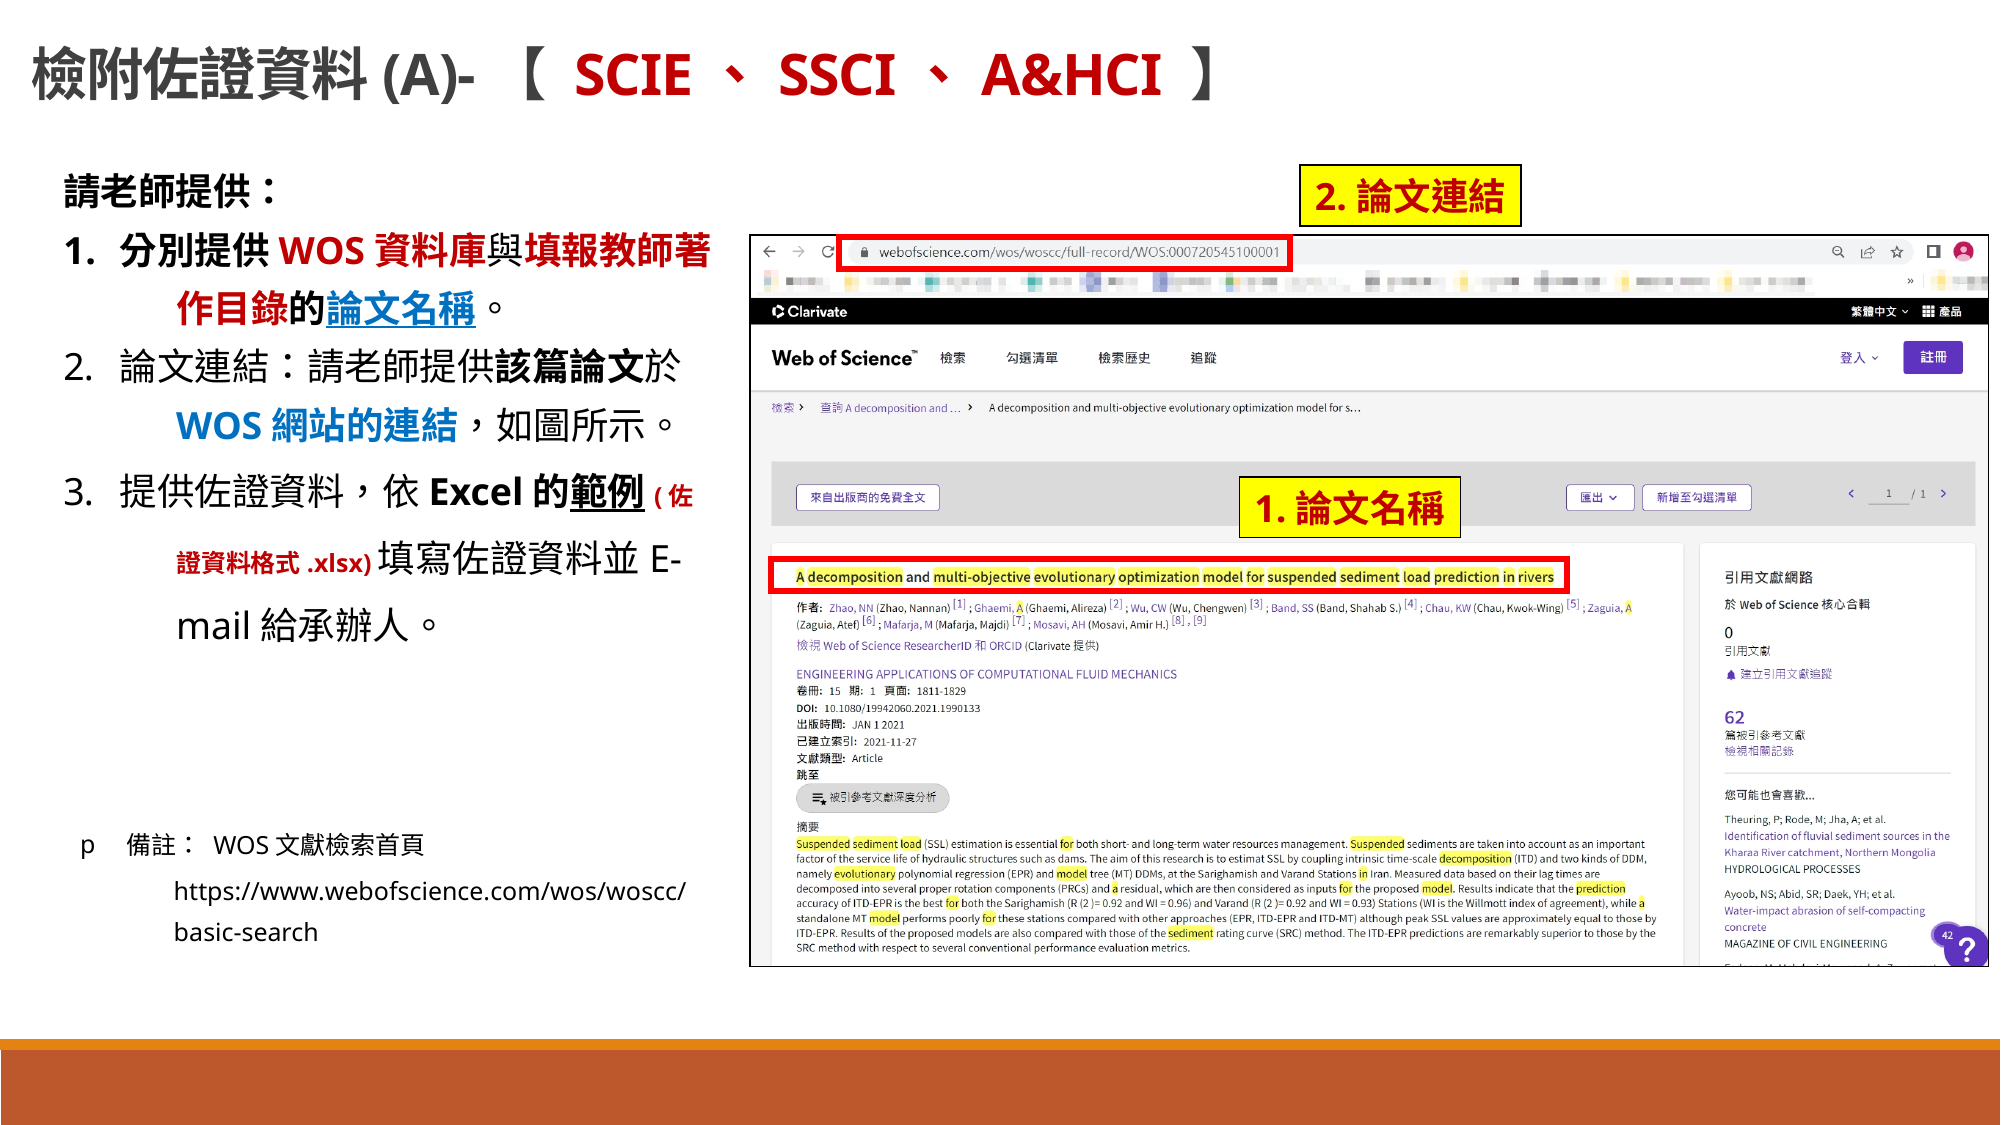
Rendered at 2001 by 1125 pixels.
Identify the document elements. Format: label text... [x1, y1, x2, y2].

text_box 1.論文名稱 [1239, 476, 1454, 538]
title 檢附佐證資料(A)-【 SCIE、SSCI、A&HCI 】 [15, 30, 1666, 117]
picture [842, 240, 1287, 266]
text_box 2.論文連結 [1299, 165, 1514, 226]
text_box 備註： WOS文獻檢索首頁https://www.webofscience.com/wos/woscc/basic-search [65, 802, 706, 917]
text_box 請老師提供： 分別提供WOS資料庫與填報教師著作目錄的論文名稱。 論文連結：請老師提供該篇論文於WOS網站的連結，如圖所示。 提供佐證資料，依Excel的範例(佐證資料格式.xlsx)填寫佐證資料並E-mail給承辦人。 [48, 147, 732, 654]
picture [750, 235, 1988, 966]
